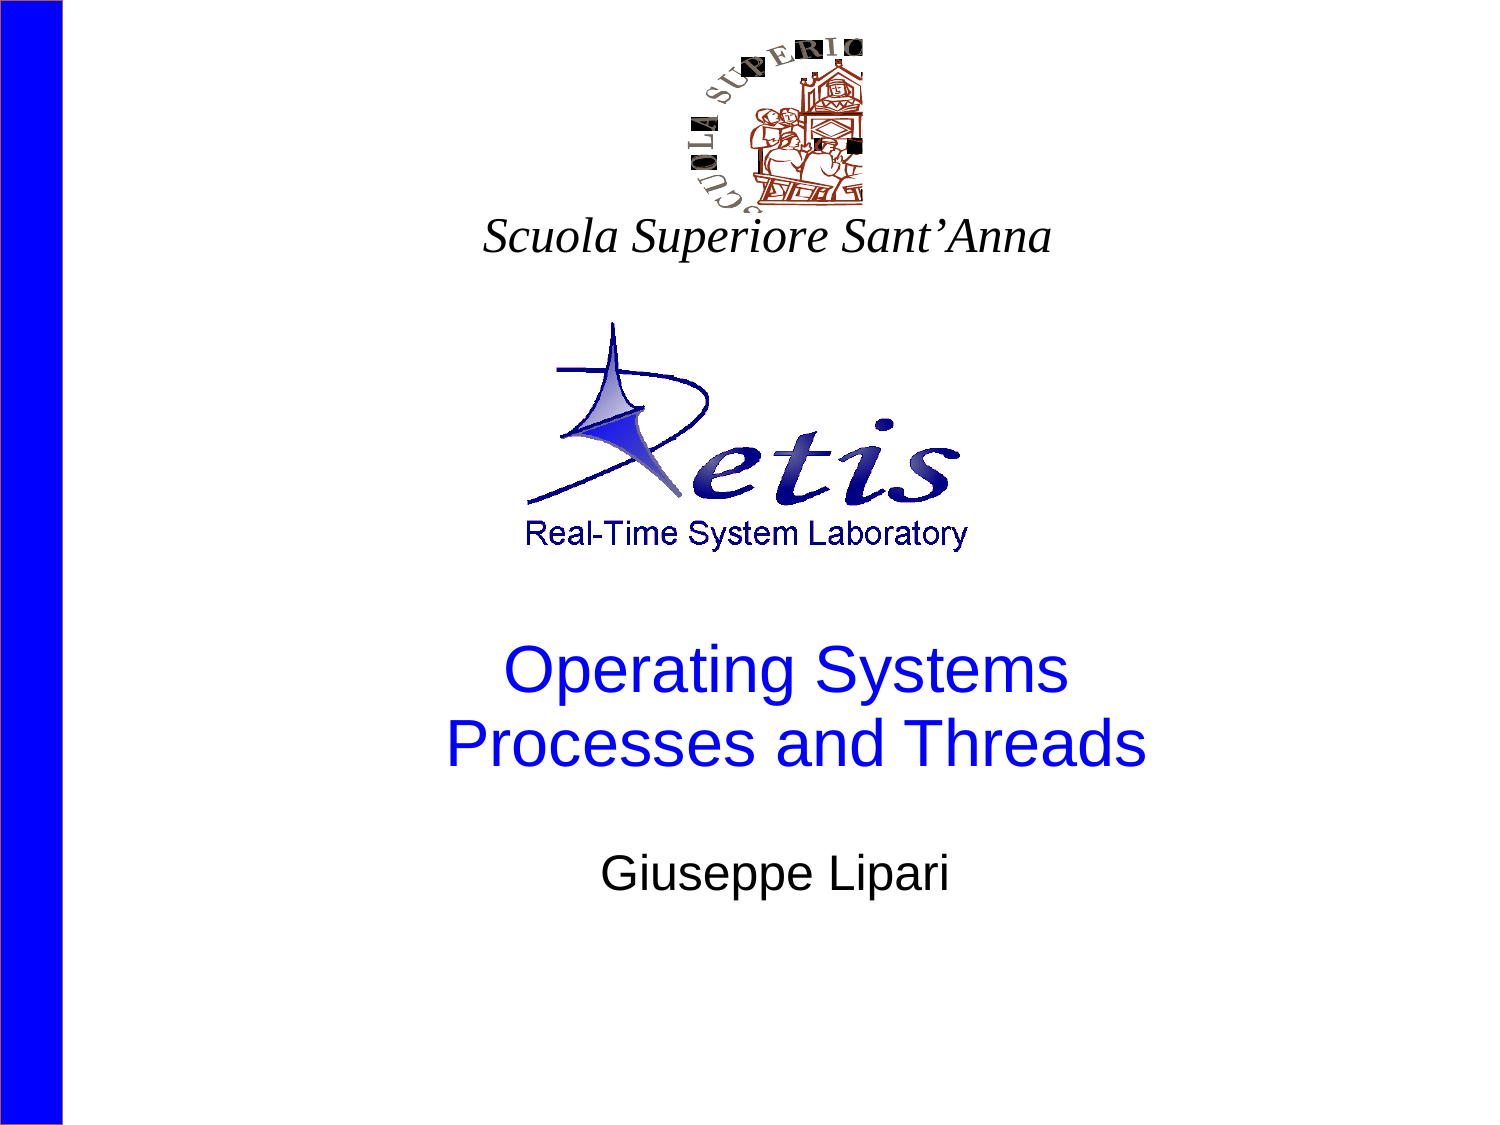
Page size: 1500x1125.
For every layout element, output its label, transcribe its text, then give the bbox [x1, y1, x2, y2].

title Operating Systems Processes and Threads [150, 599, 1426, 814]
picture [517, 320, 980, 557]
subtitle Giuseppe Lipari [249, 837, 1300, 938]
